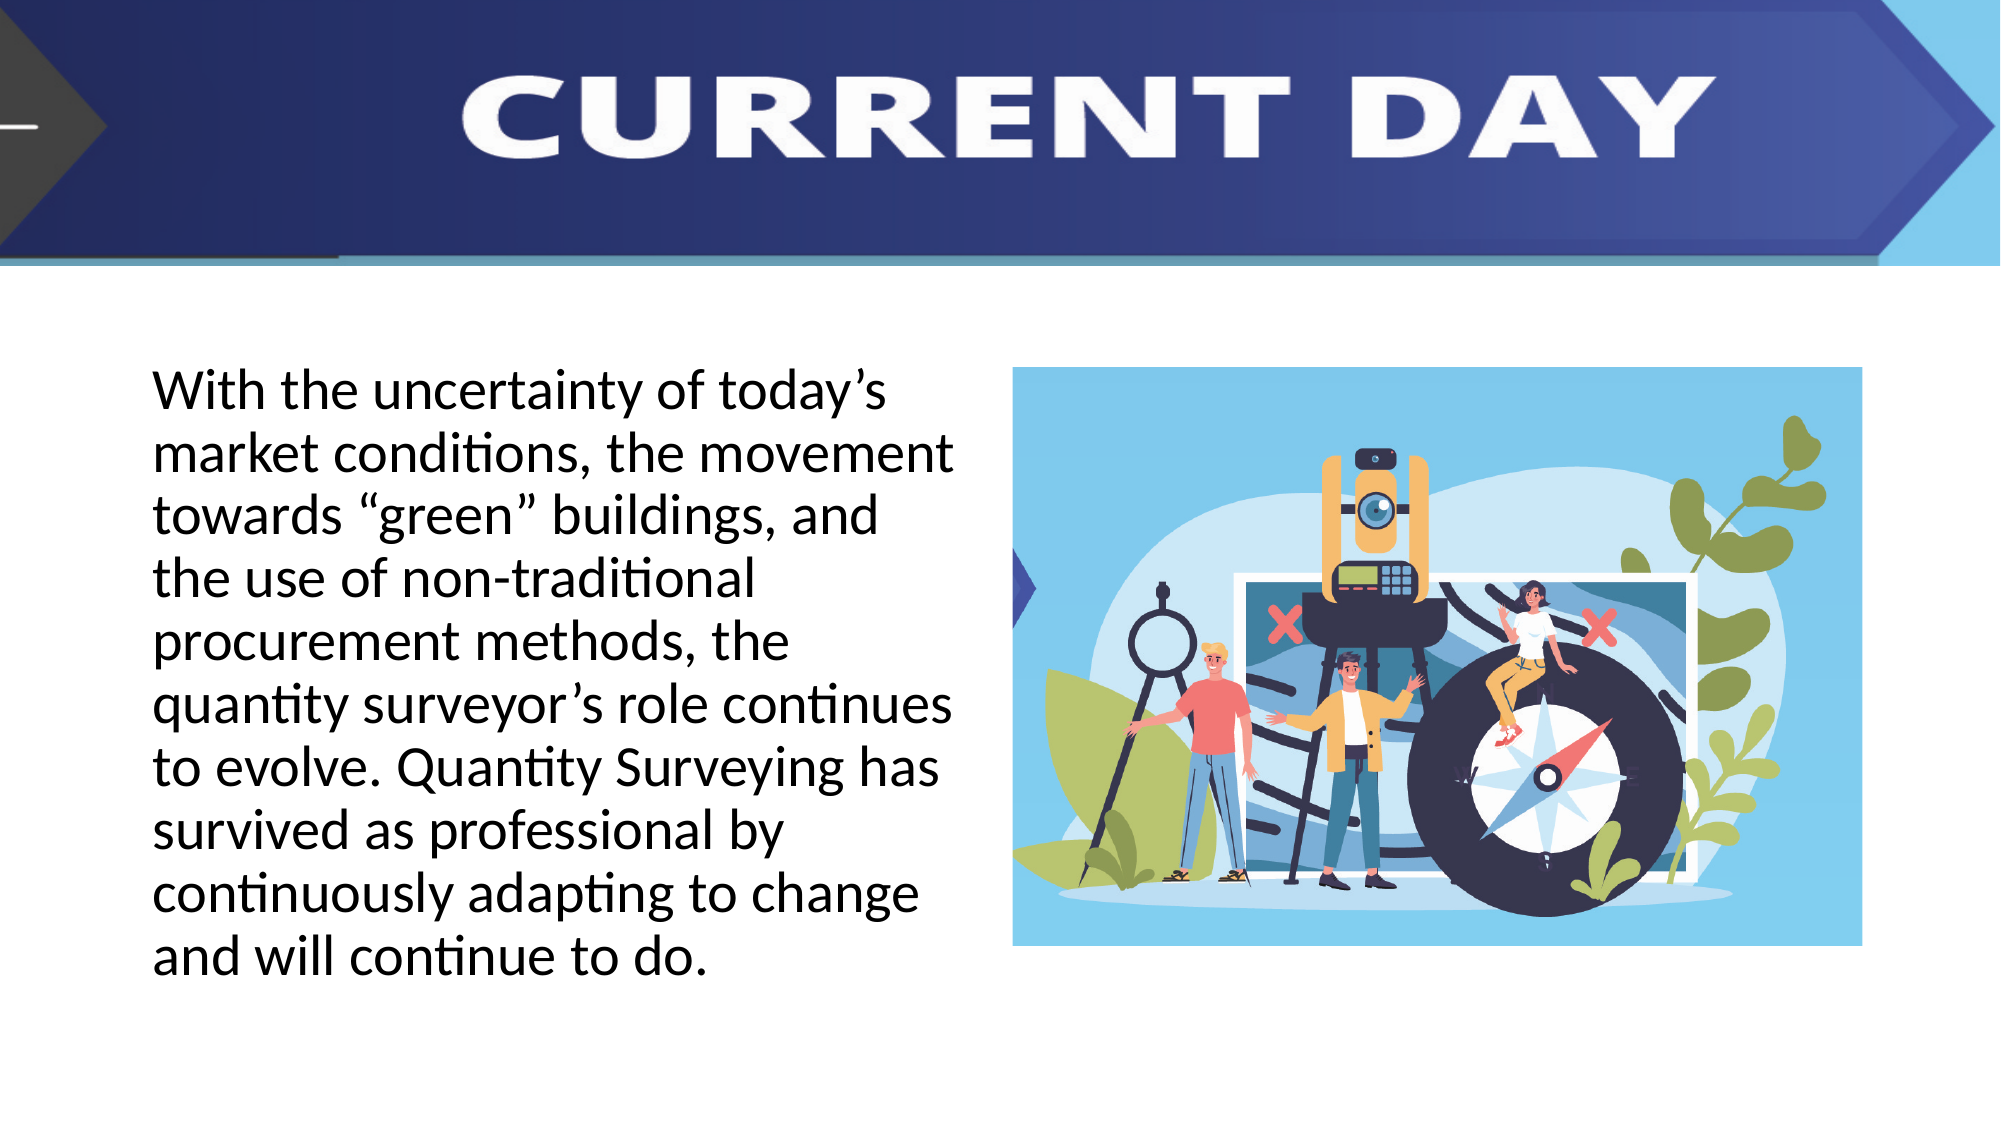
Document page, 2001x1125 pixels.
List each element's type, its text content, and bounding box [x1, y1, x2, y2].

list With the uncertainty of today’s market conditions, the movement towards “green” buildings, and the use of non-traditional procurement methods, the quantity surveyor’s role continues to evolve. Quantity Surveying has survived as professional by continuously adapting to change and will continue to do. [137, 351, 988, 1066]
picture [1012, 367, 1863, 946]
picture [0, 0, 2000, 266]
